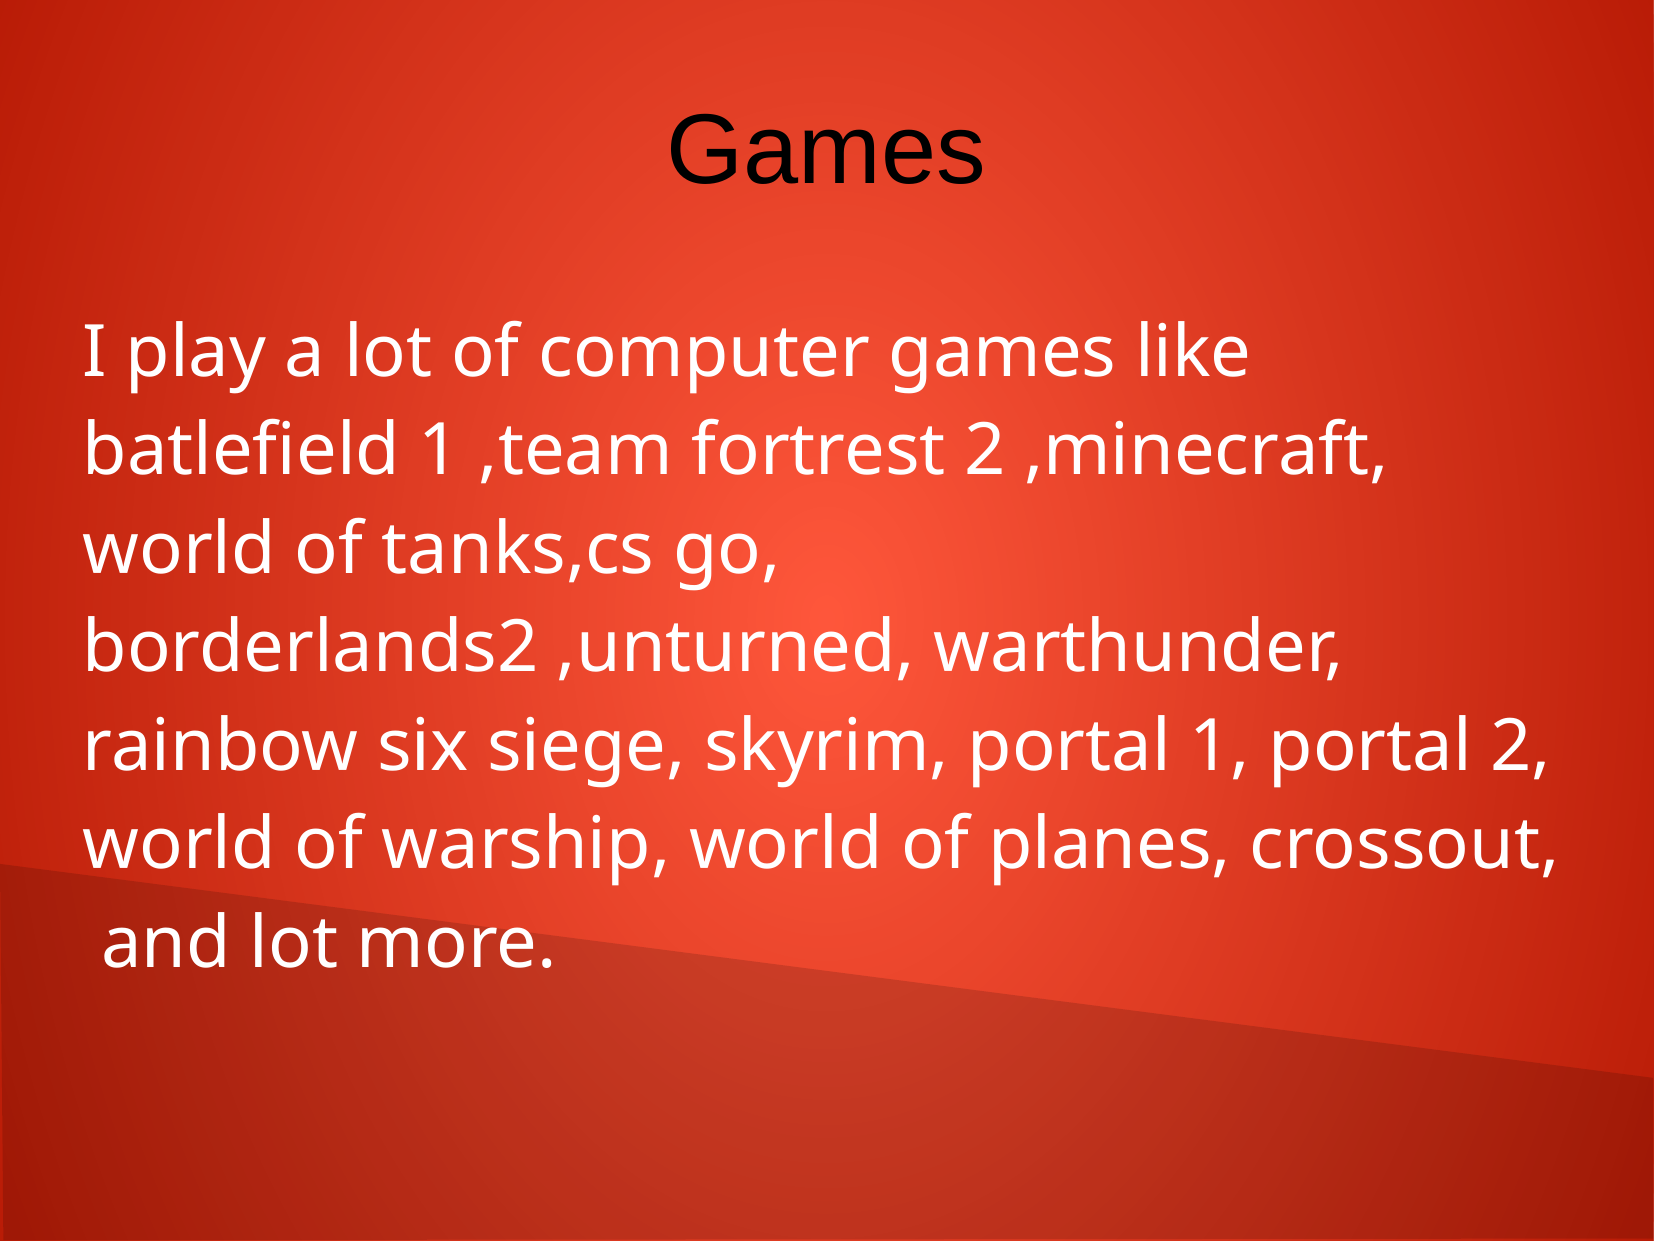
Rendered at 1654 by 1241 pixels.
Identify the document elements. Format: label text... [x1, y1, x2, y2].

list I play a lot of computer games like batlefield 1 ,team fortrest 2 ,minecraft, world of tanks,cs go, borderlands2 ,unturned, warthunder, rainbow six siege, skyrim, portal 1, portal 2, world of warship, world of planes, crossout, and lot more. [82, 299, 1571, 1019]
title Games [82, 47, 1571, 252]
